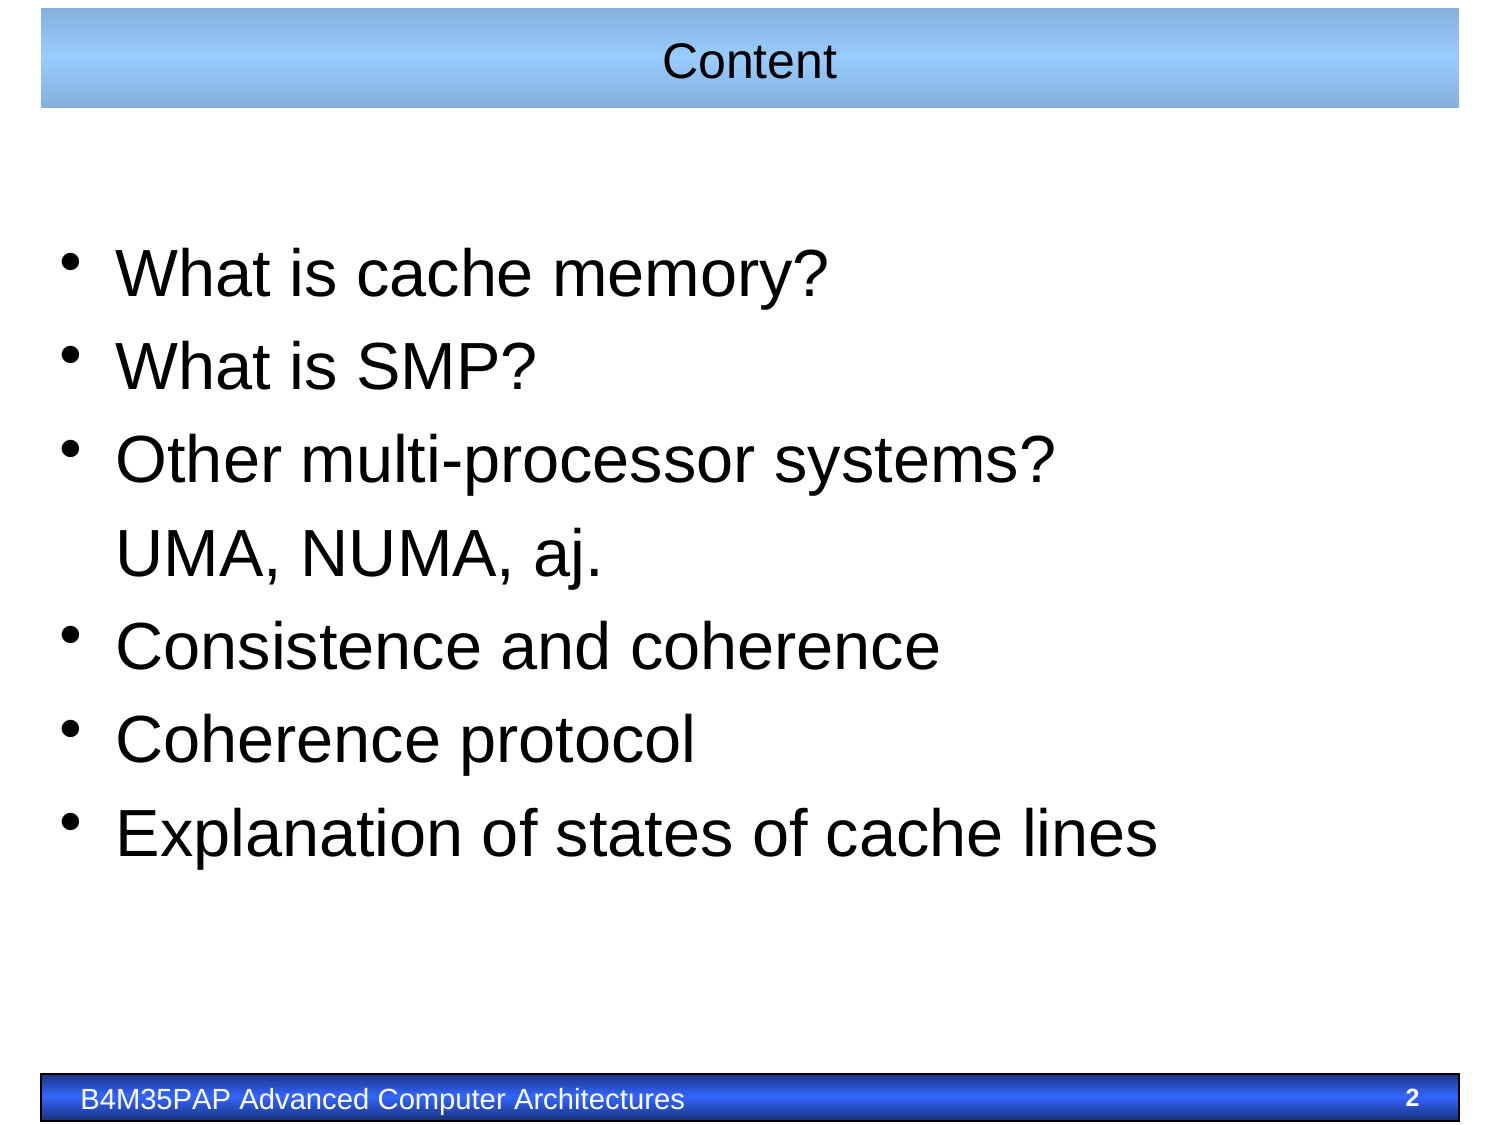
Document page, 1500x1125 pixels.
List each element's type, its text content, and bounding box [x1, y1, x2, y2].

title Content [41, 8, 1459, 108]
list What is cache memory? What is SMP? Other multi-processor systems? UMA, NUMA, aj. Consistence and coherence Coherence protocol Explanation of states of cache lines [44, 128, 1458, 1056]
